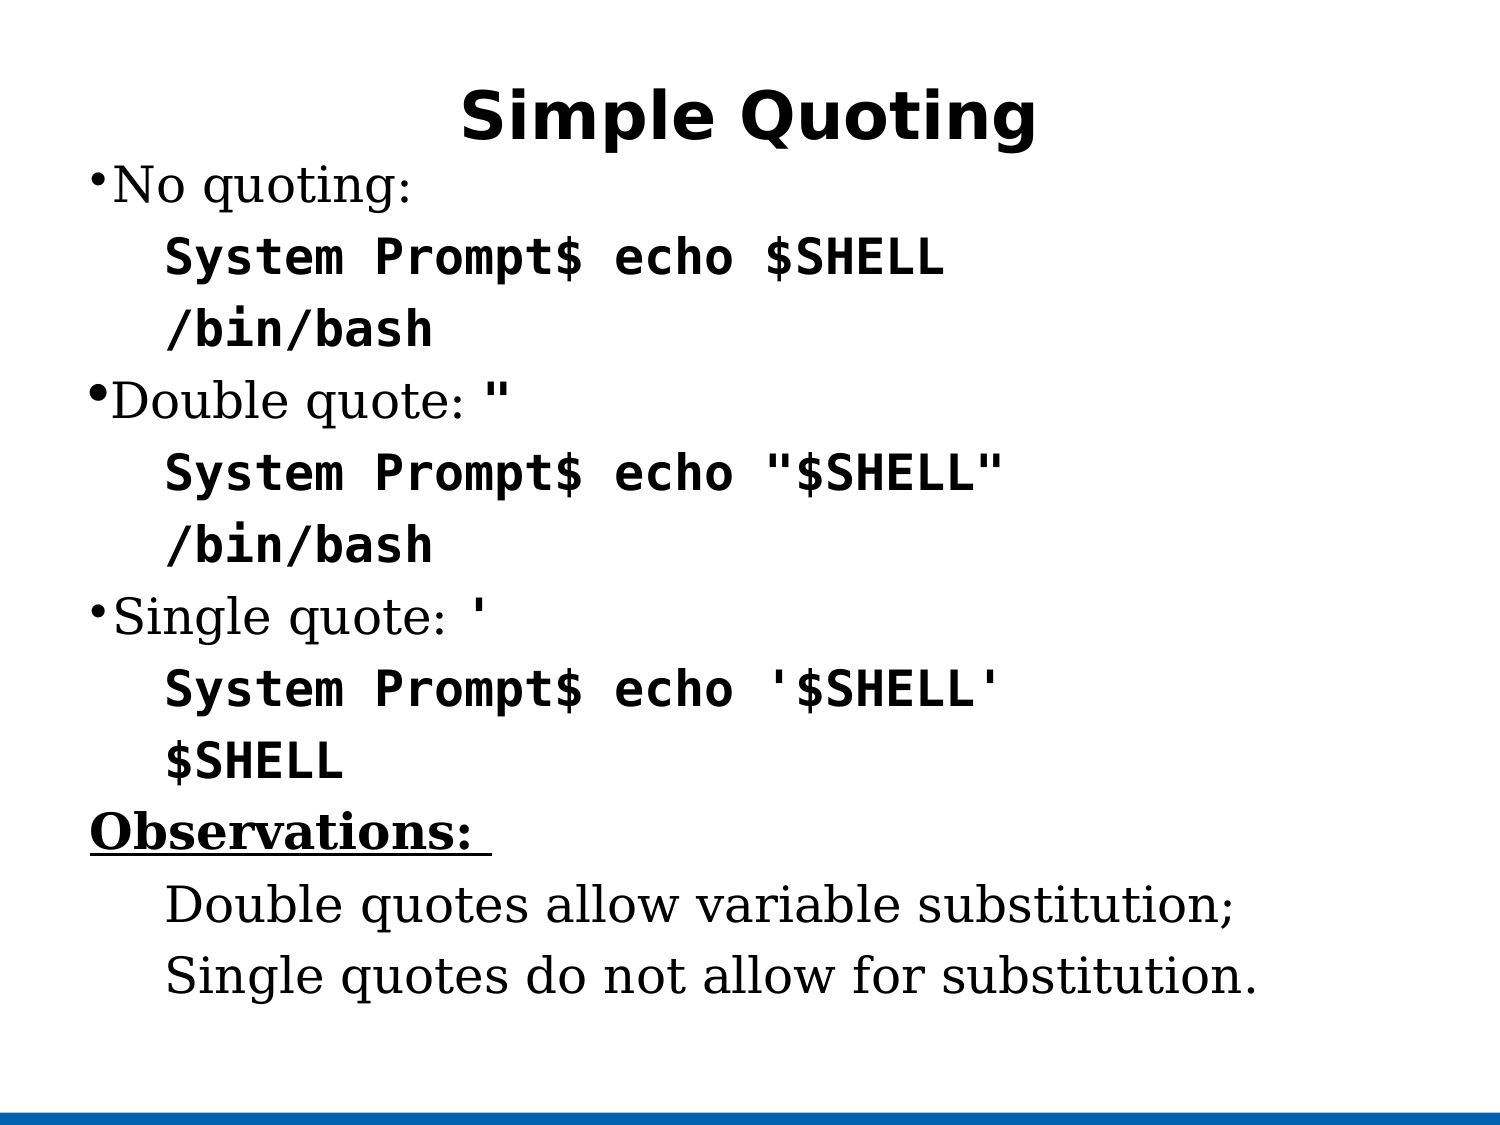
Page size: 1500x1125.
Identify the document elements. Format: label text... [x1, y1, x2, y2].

text_box Simple Quoting No quoting: System Prompt$ echo $SHELL /bin/bash Double quote: " System Prompt$ echo "$SHELL" /bin/bash Single quote: ' System Prompt$ echo '$SHELL' $SHELL Observations: Double quotes allow variable substitution; Single quotes do not allow for substitution. [75, 65, 1426, 1011]
